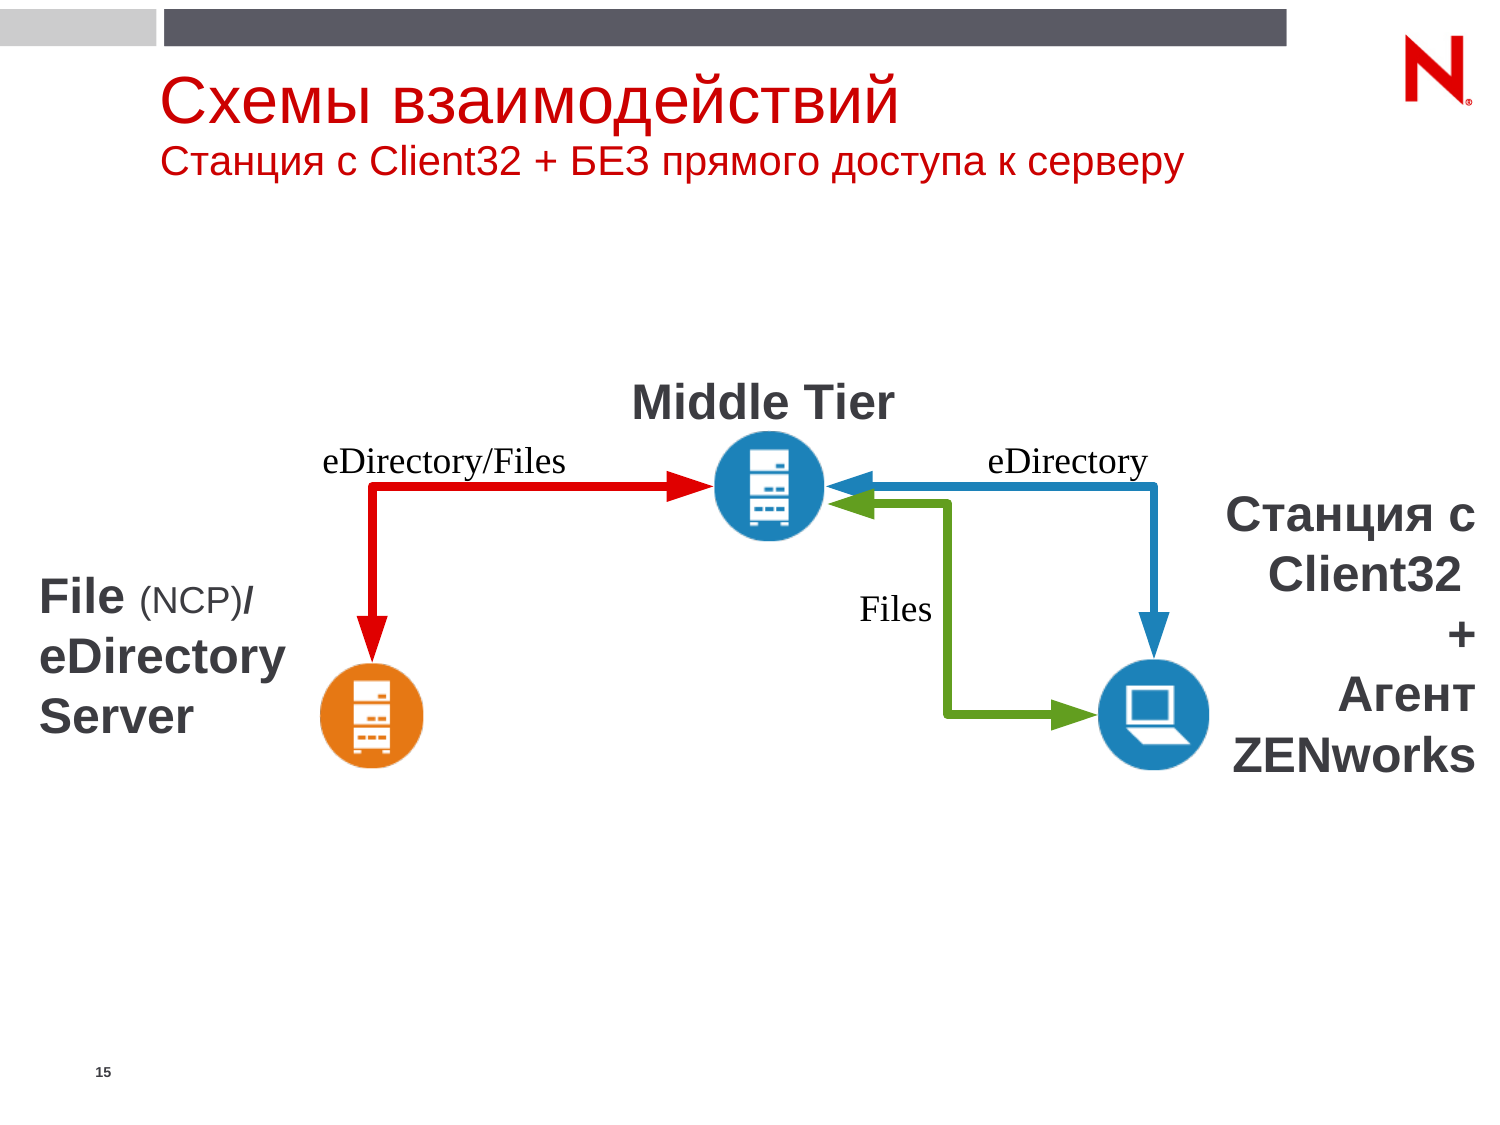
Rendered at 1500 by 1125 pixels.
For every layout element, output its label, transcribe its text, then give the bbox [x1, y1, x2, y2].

text_box File (NCP)/ eDirectory Server [38, 563, 296, 740]
text_box eDirectory [987, 436, 1160, 479]
text_box Станция с Client32 + Агент ZENworks [1185, 481, 1477, 779]
picture [713, 430, 826, 543]
picture [1403, 32, 1473, 107]
text_box Files [859, 584, 939, 627]
picture [319, 662, 425, 770]
text_box Middle Tier [631, 369, 896, 426]
text_box eDirectory/Files [322, 436, 584, 479]
picture [1097, 658, 1185, 772]
text_box Схемы взаимодействий Станция с Client32 + БЕЗ прямого доступа к серверу [145, 55, 1391, 193]
